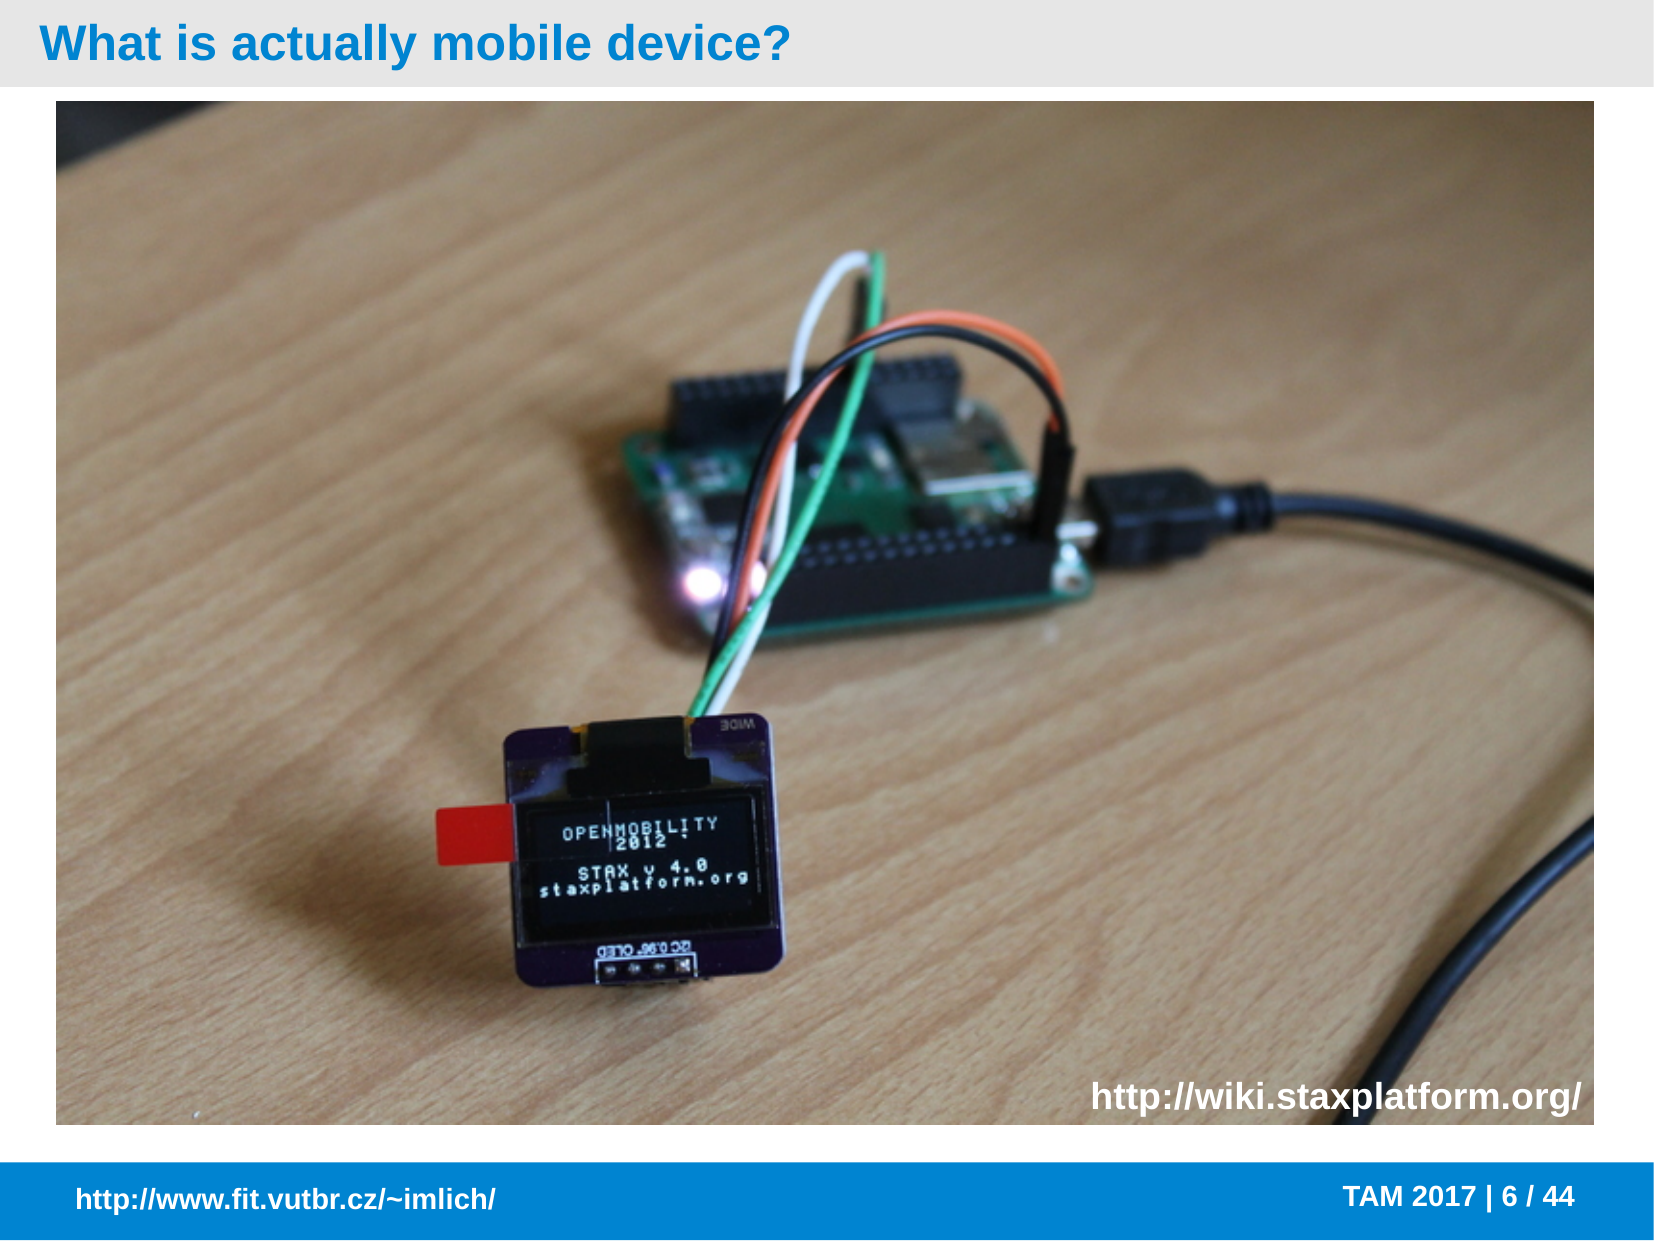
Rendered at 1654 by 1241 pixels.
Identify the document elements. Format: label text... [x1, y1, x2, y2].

picture [56, 101, 1594, 1126]
text_box http://wiki.staxplatform.org/ [1075, 1068, 1598, 1126]
title What is actually mobile device? [39, 5, 1615, 81]
